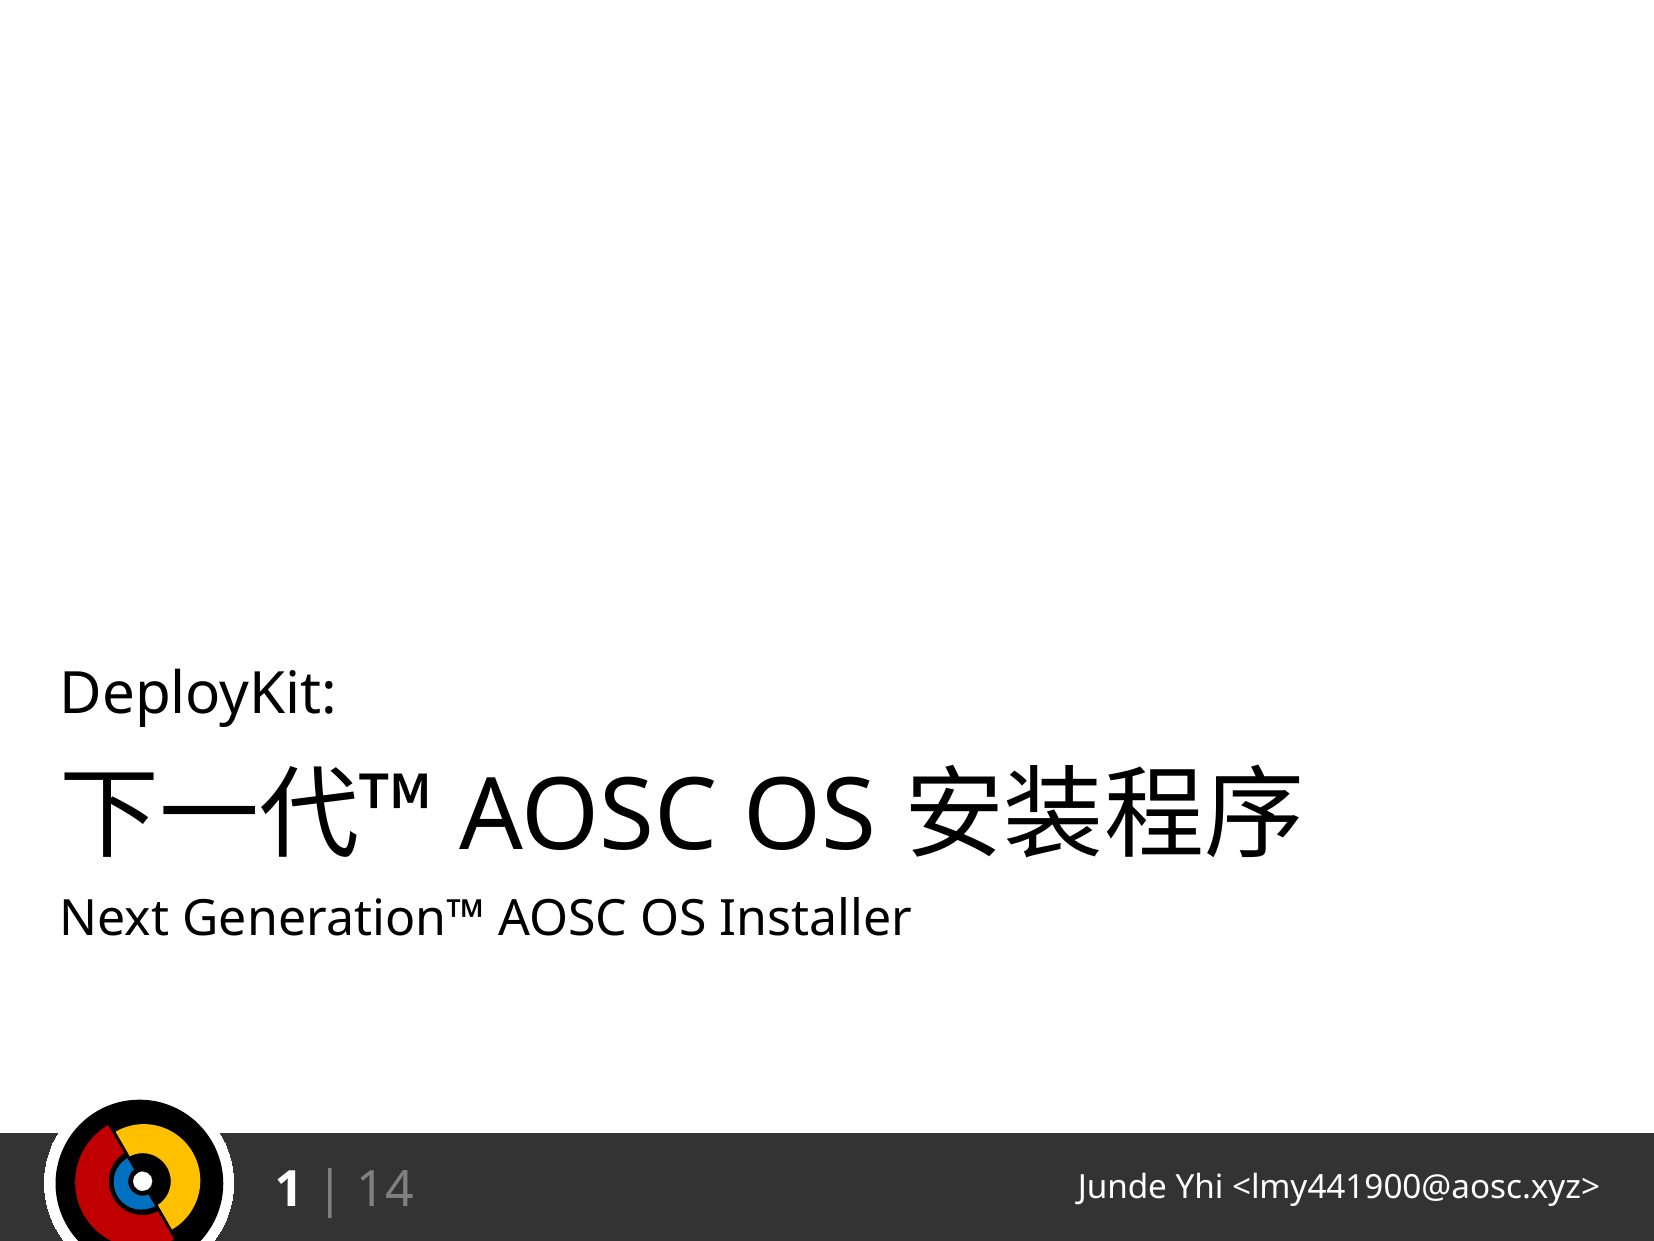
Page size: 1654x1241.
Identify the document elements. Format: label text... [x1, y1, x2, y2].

text_box 下一代™AOSC OS安装程序 [45, 726, 1652, 874]
text_box DeployKit: [45, 643, 419, 726]
text_box Next Generation™ AOSC OS Installer [45, 874, 1652, 963]
